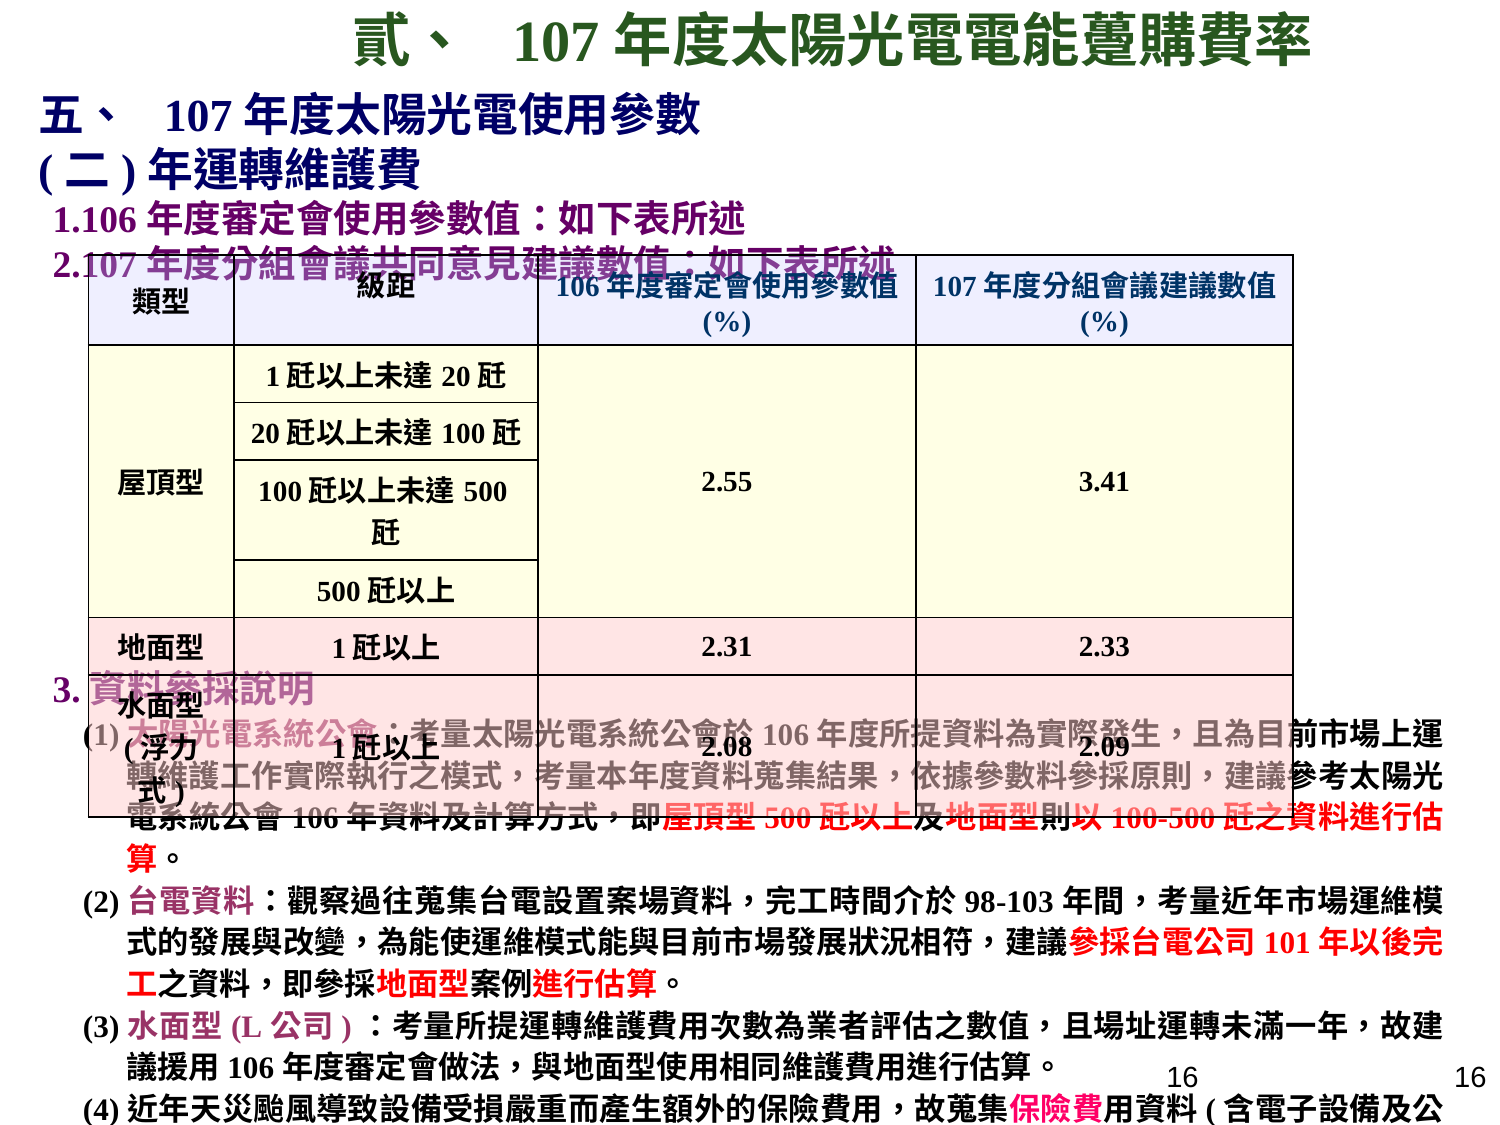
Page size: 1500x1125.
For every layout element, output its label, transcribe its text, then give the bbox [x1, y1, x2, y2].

table_cell 1瓩以上未達20瓩 [235, 346, 537, 402]
text_box 五、 107年度太陽光電使用參數 (二)年運轉維護費 1.106年度審定會使用參數值：如下表所述 2.107年度分組會議共同意見建議數值：如下表所述 3.資料參採說明 (1)太陽光電系統公會：考量太陽光電系統公會於106年度所提資料為實際發生，且為目前市場上運轉維護工作實際執行之模式，考量本年度資料蒐集結果，依據參數料參採原則，建議參考太陽光電系統公會106年資料及計算方式，即屋頂型500瓩以上及地面型則以100-500瓩之資料進行估算。 (2)台電資料：觀察過往蒐集台電設置案場資料，完工時間介於98-103年間，考量近年市場運維模式的發展與改變，為能使運維模式能與目前市場發展狀況相符，建議參採台電公司101年以後完工之資料，即參採地面型案例進行估算。 (3)水面型(L公司)：考量所提運轉維護費用次數為業者評估之數值，且場址運轉未滿一年，故建議援用106年度審定會做法，與地面型使用相同維護費用進行估算。 (4)近年天災颱風導致設備受損嚴重而產生額外的保險費用，故蒐集保險費用資料(含電子設備及公共意外責任險)，採約300元/瓩進行估算。 [23, 78, 1459, 1047]
table_header 107年度分組會議建議數值 (%) [917, 256, 1292, 344]
table_cell 2.33 [917, 618, 1292, 674]
table_header 級距 [235, 256, 537, 344]
table_cell 1瓩以上 [235, 676, 537, 816]
table_cell 3.41 [917, 346, 1292, 617]
table_cell 100瓩以上未達500瓩 [235, 461, 537, 559]
table_cell 1瓩以上 [235, 618, 537, 674]
table_cell 2.55 [539, 346, 915, 617]
text_box <編號> [1151, 1051, 1500, 1125]
table_cell 2.08 [539, 676, 915, 816]
table_cell 屋頂型 [89, 346, 233, 617]
table_header 106年度審定會使用參數值 (%) [539, 256, 915, 344]
table_cell 地面型 [89, 618, 233, 674]
text_box 貳、 107年度太陽光電電能躉購費率 [159, 0, 1500, 90]
table_header 類型 [89, 256, 233, 344]
table_cell 500瓩以上 [235, 561, 537, 617]
table_cell 2.31 [539, 618, 915, 674]
table_cell 20瓩以上未達100瓩 [235, 403, 537, 459]
table_cell 2.09 [917, 676, 1292, 816]
table_cell 水面型 (浮力式) [89, 676, 233, 816]
